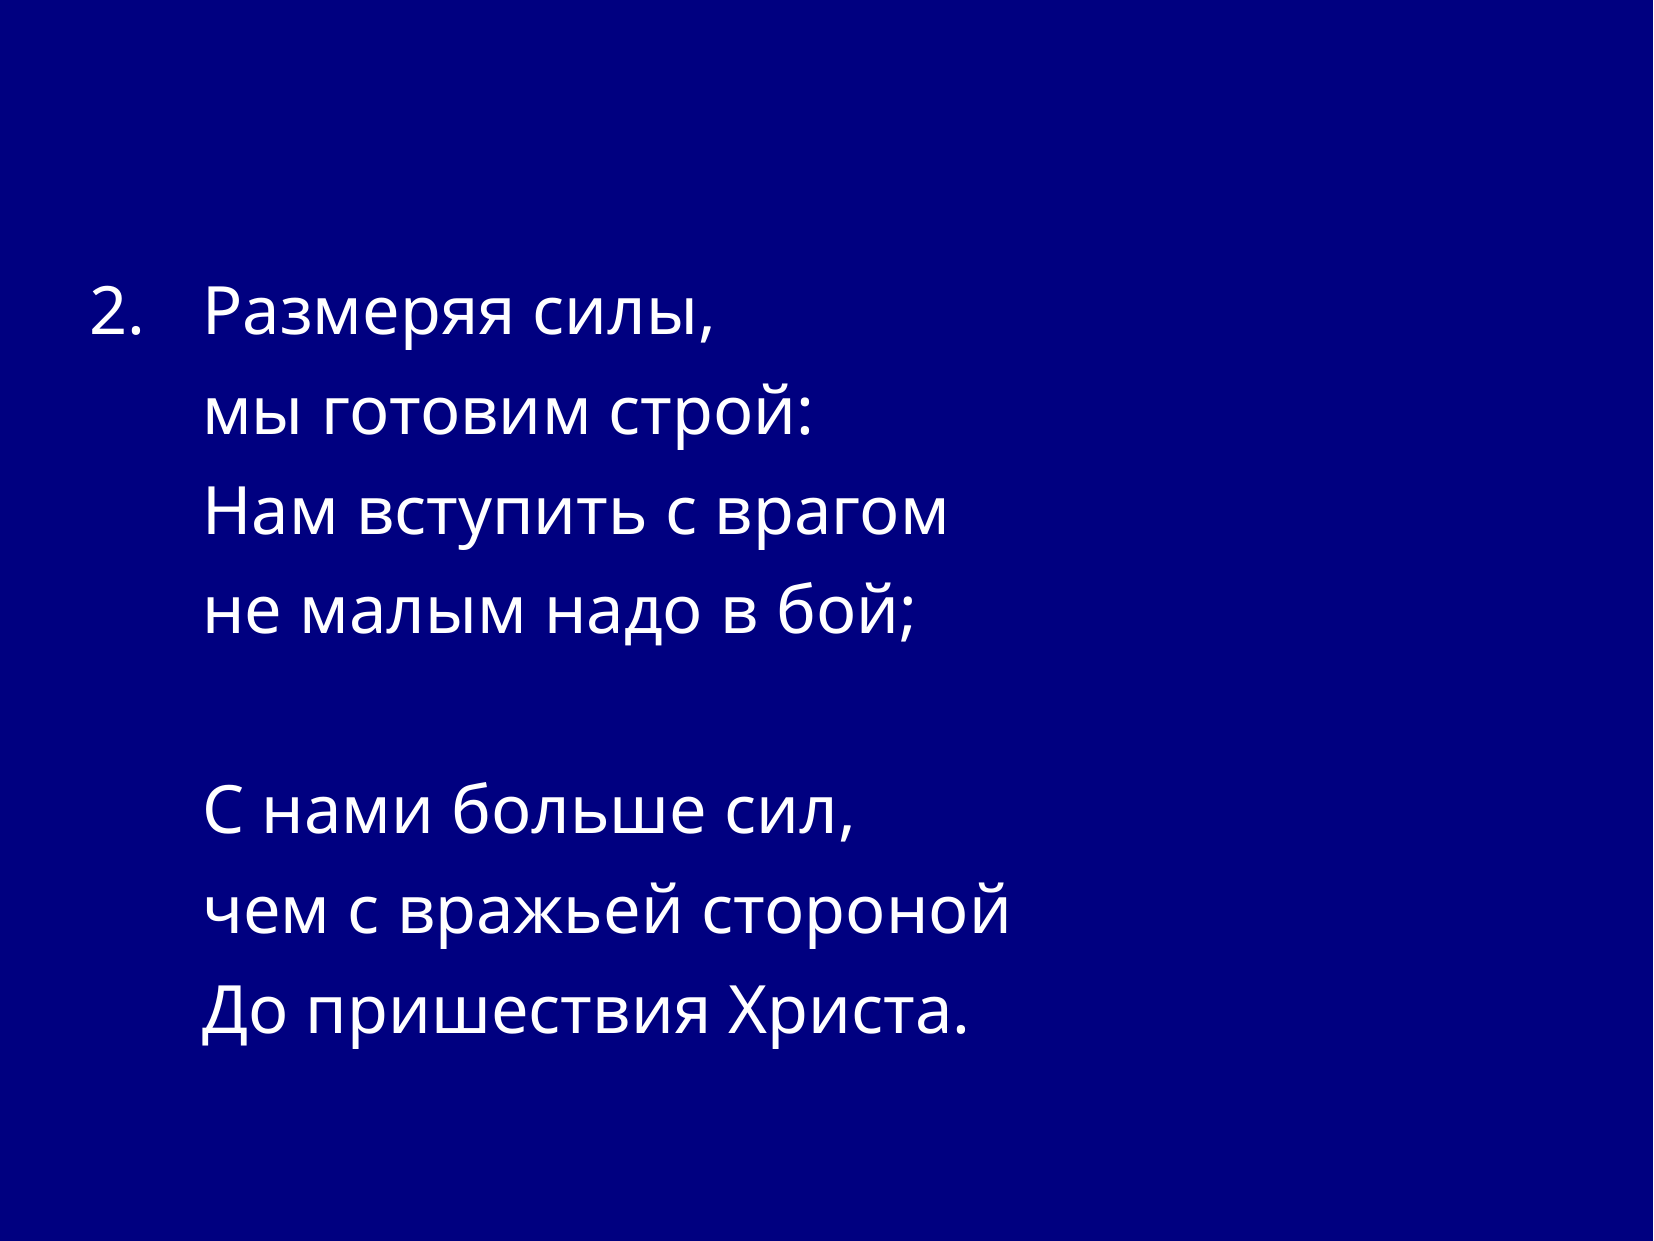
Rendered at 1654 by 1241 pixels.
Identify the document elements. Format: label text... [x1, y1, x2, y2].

text_box 2. Размеряя силы, мы готовим строй: Нам вступить с врагом не малым надо в бой; С нами больше сил, чем с вражьей стороной До пришествия Христа. [75, 56, 1576, 1163]
